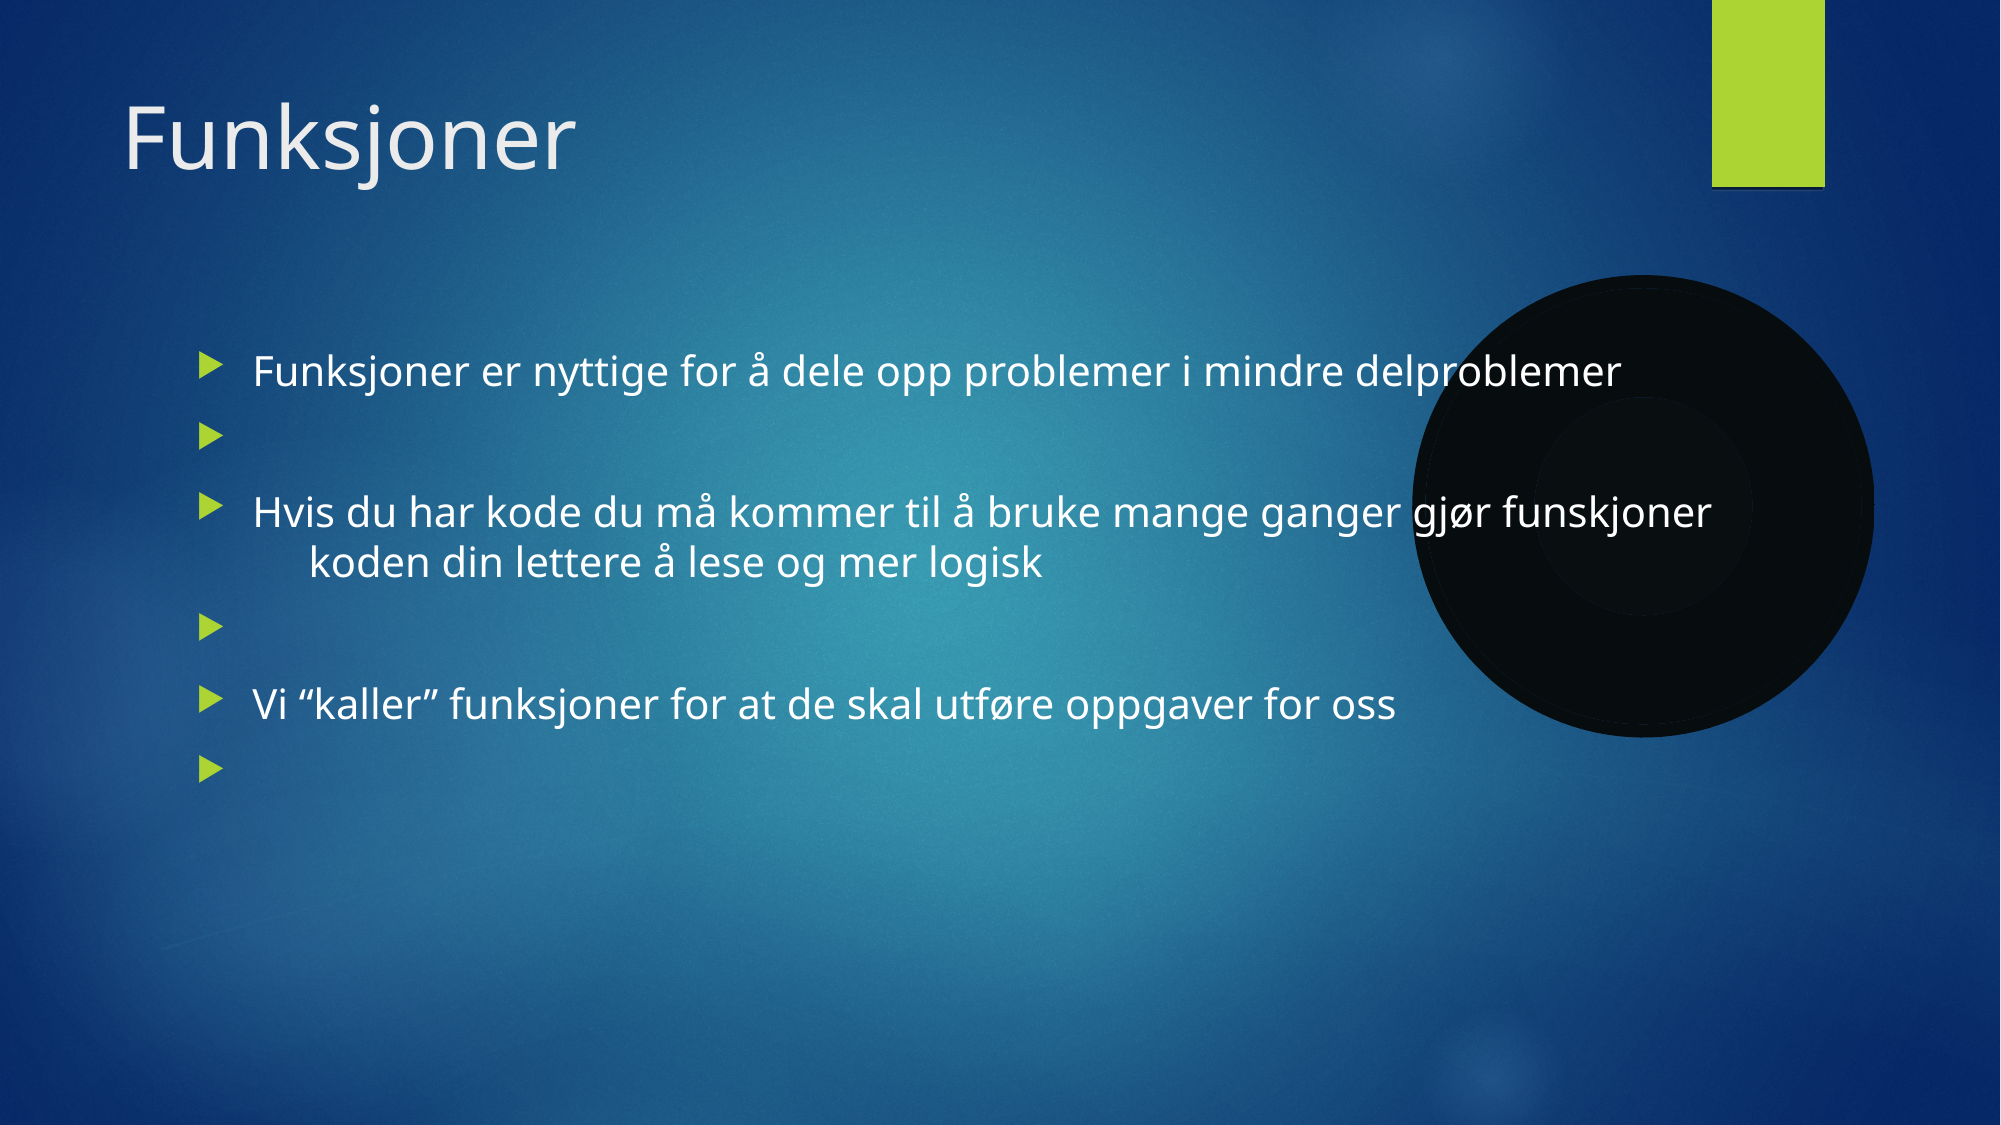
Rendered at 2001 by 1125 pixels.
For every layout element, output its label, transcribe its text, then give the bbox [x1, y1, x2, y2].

list Funksjoner er nyttige for å dele opp problemer i mindre delproblemer Hvis du har kode du må kommer til å bruke mange ganger gjør funskjoner koden din lettere å lese og mer logisk Vi “kaller” funksjoner for at de skal utføre oppgaver for oss [181, 336, 1747, 1026]
title Funksjoner [106, 74, 1649, 305]
